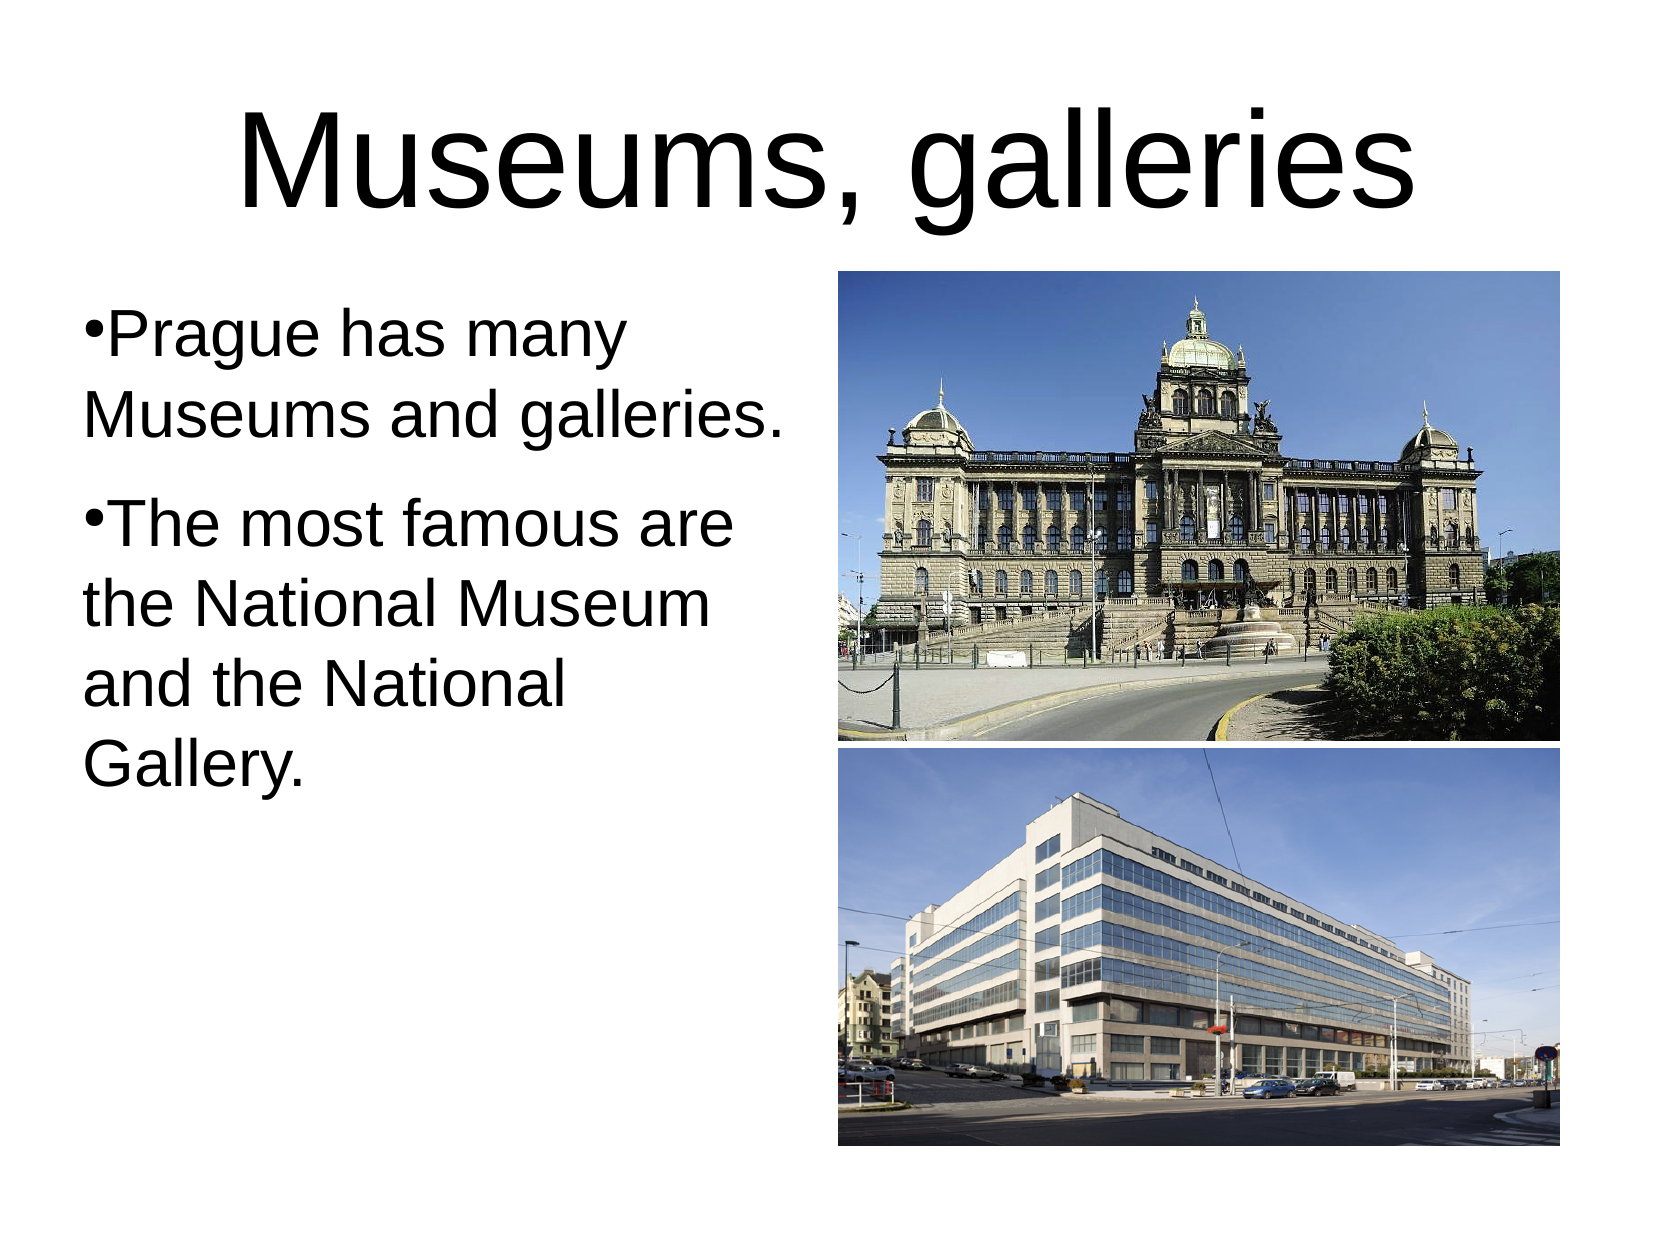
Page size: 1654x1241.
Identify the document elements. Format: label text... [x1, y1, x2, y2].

title Museums, galleries [82, 49, 1571, 257]
list Prague has many Museums and galleries. The most famous are the National Museum and the National Gallery. [82, 290, 809, 1109]
picture [838, 748, 1560, 1146]
picture [838, 271, 1560, 741]
